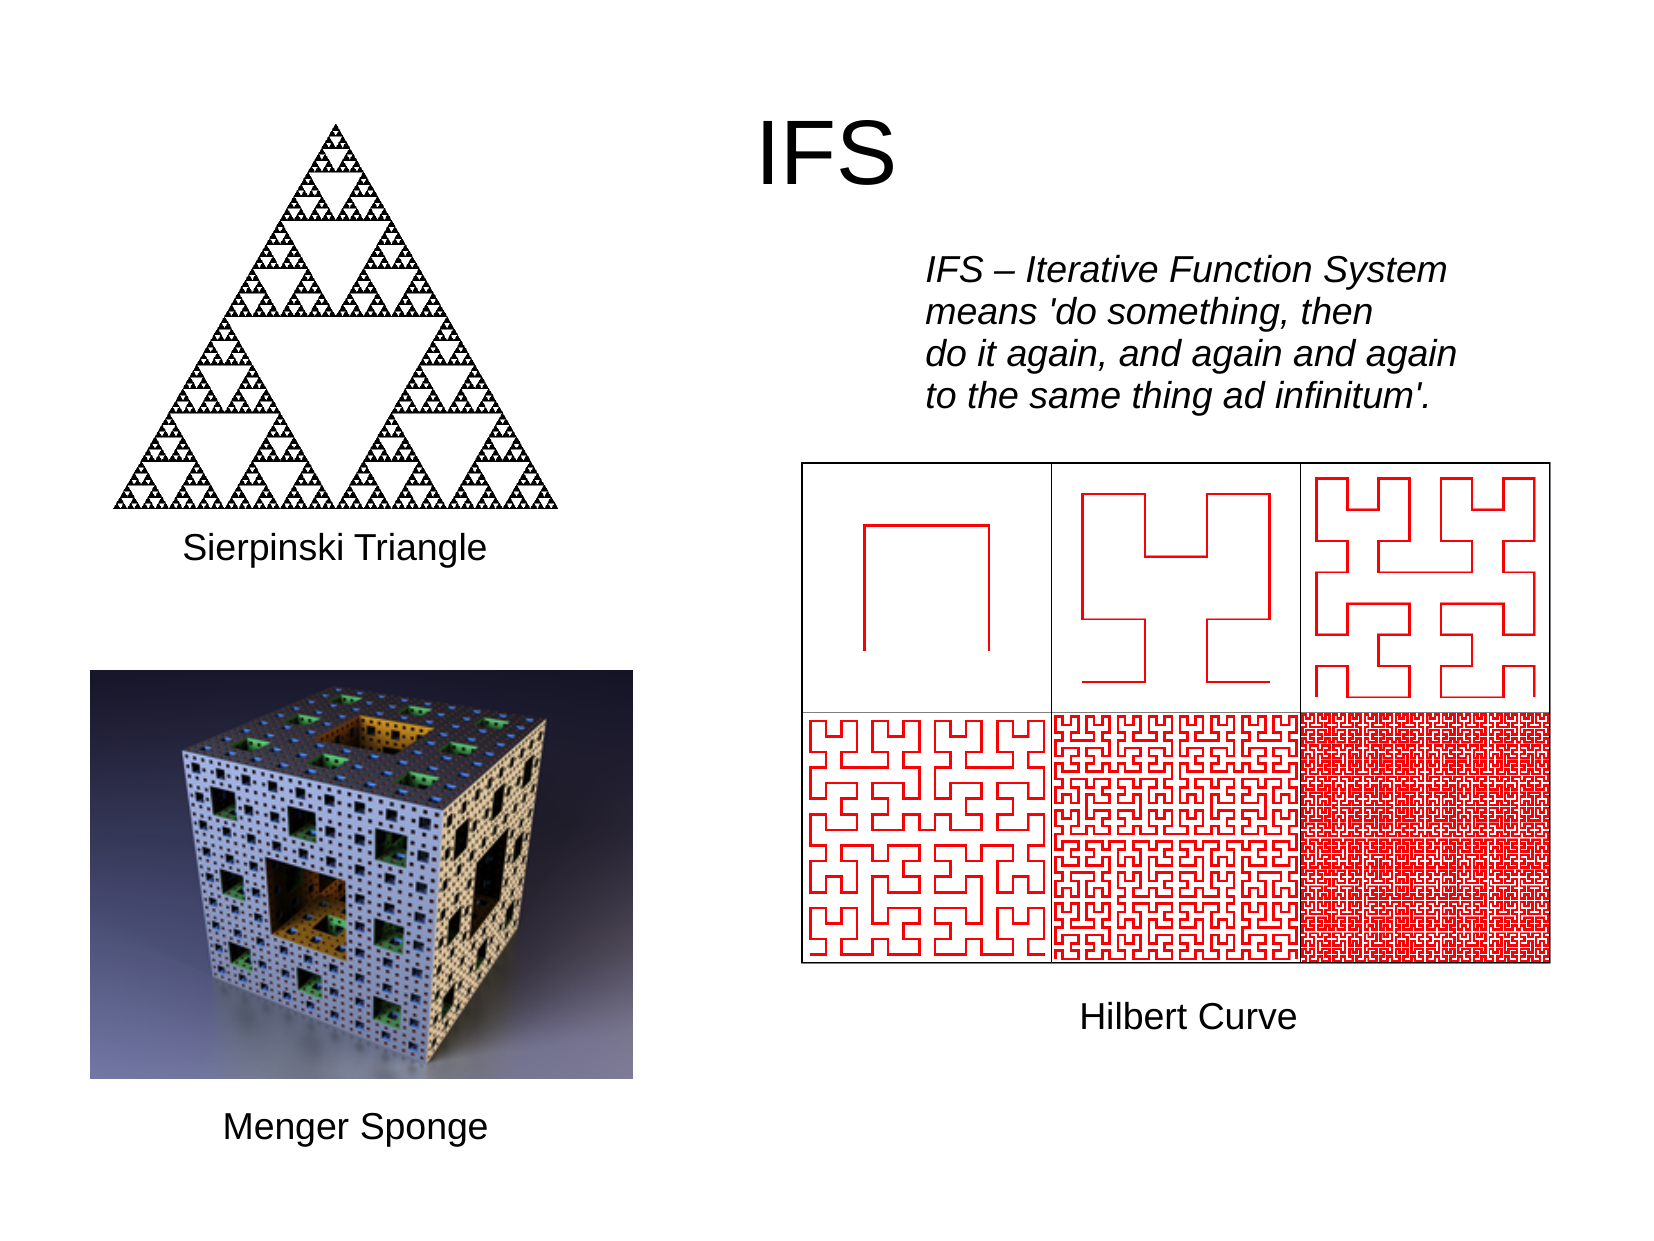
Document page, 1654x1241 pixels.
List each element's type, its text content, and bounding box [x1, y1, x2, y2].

text_box Sierpinski Triangle [167, 518, 504, 576]
text_box IFS – Iterative Function System means 'do something, then do it again, and again and again to the same thing ad infinitum'. [910, 241, 1475, 424]
picture [113, 124, 558, 509]
picture [800, 461, 1551, 964]
title IFS [82, 49, 1571, 257]
text_box Hilbert Curve [1064, 987, 1314, 1045]
picture [90, 670, 633, 1079]
text_box Menger Sponge [207, 1098, 505, 1155]
